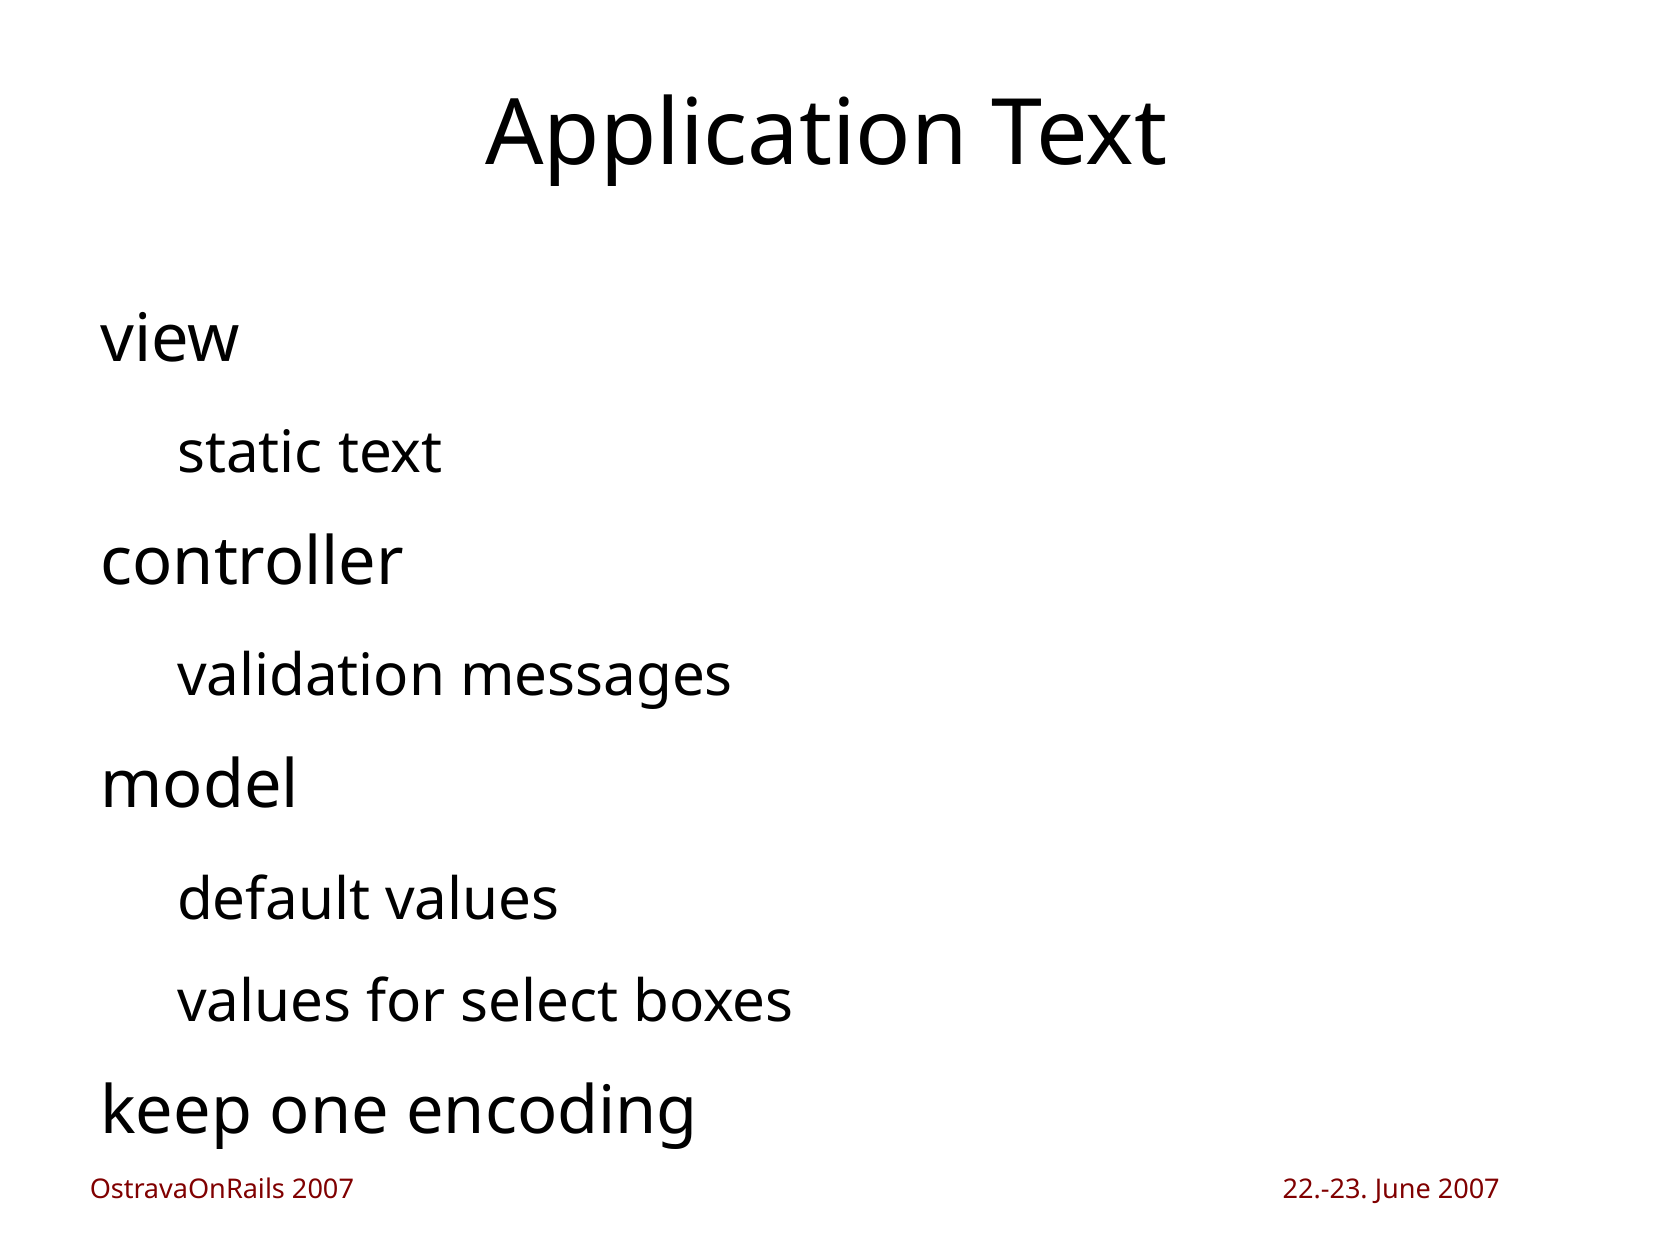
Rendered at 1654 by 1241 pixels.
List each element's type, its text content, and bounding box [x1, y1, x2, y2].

list view static text controller validation messages model default values values for select boxes keep one encoding [82, 290, 1571, 1109]
title Application Text [82, 25, 1571, 233]
